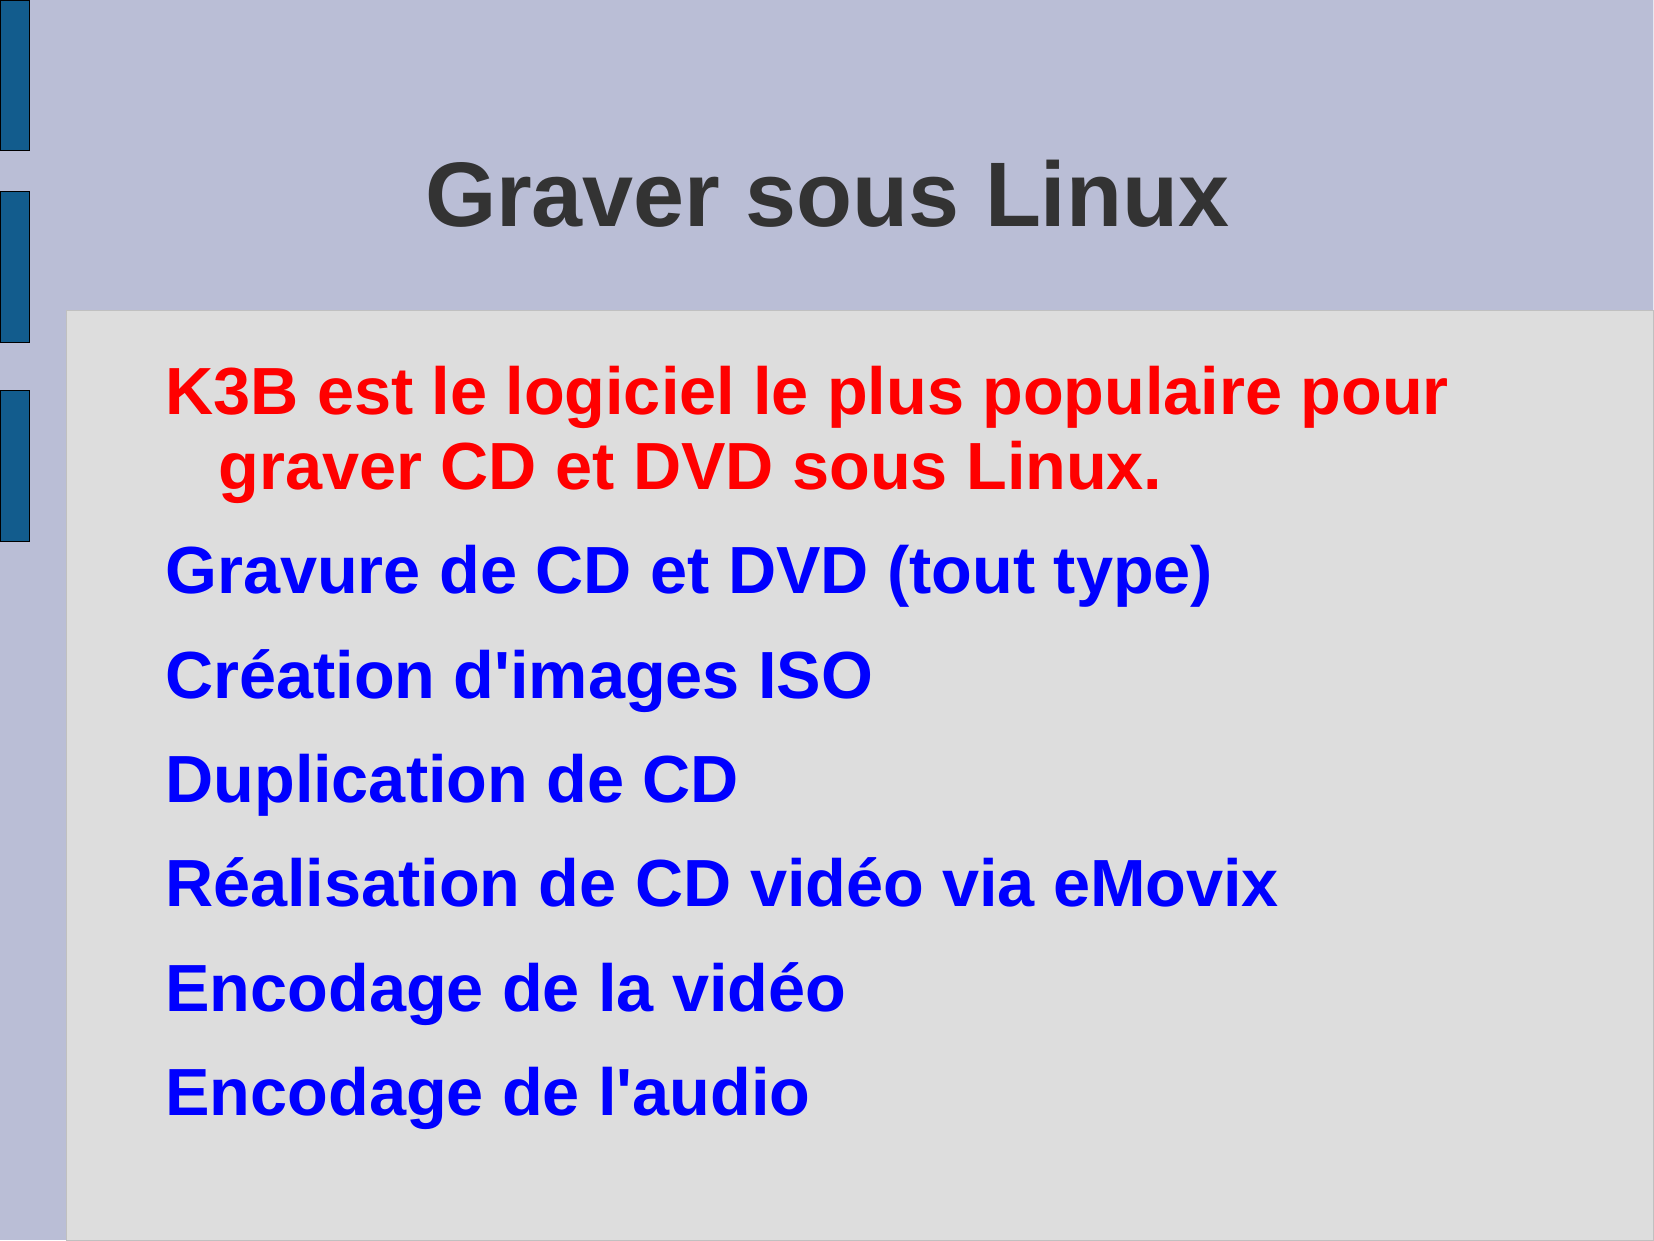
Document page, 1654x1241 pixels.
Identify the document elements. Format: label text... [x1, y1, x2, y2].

title Graver sous Linux [121, 91, 1534, 299]
list K3B est le logiciel le plus populaire pour graver CD et DVD sous Linux. Gravure de CD et DVD (tout type) Création d'images ISO Duplication de CD Réalisation de CD vidéo via eMovix Encodage de la vidéo Encodage de l'audio [147, 354, 1560, 1136]
